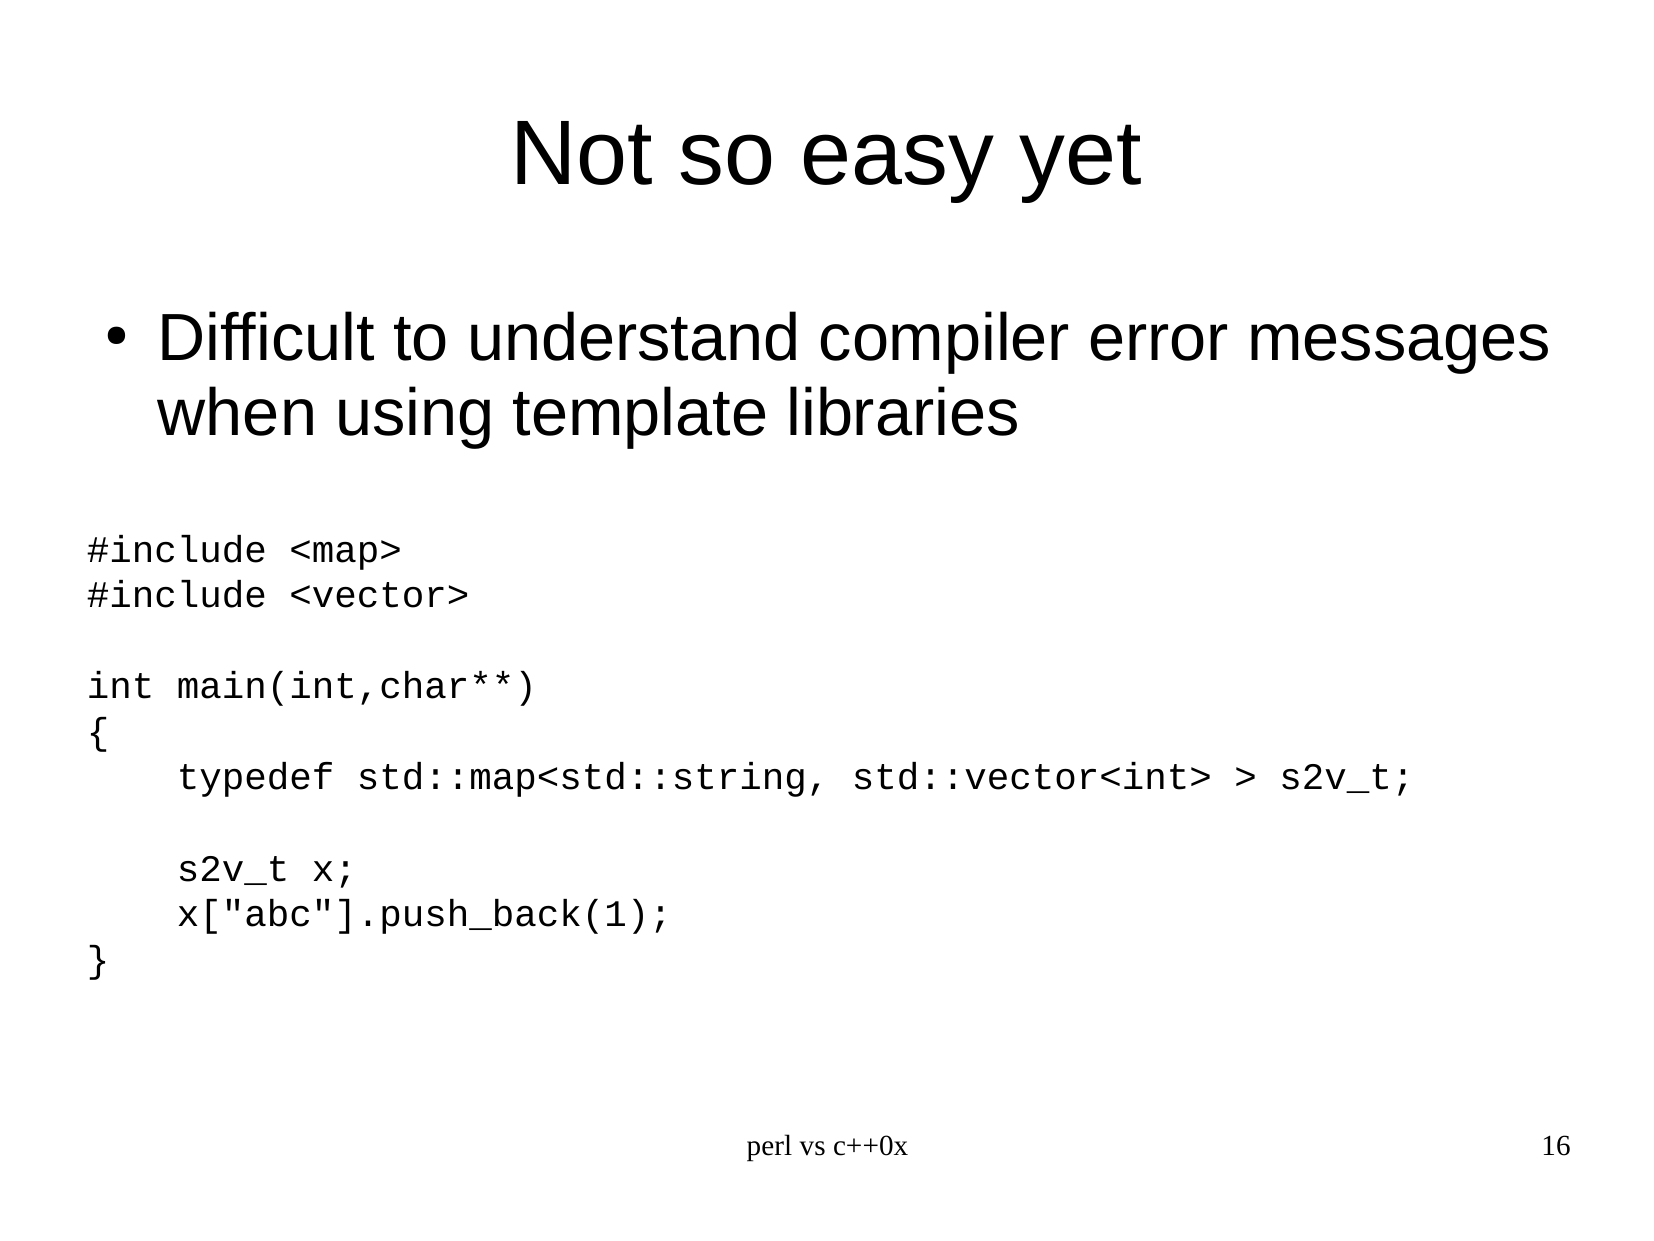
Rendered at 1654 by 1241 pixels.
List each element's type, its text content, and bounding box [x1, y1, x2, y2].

title Not so easy yet [82, 49, 1571, 257]
list Difficult to understand compiler error messages when using template libraries #include <map> #include <vector> int main(int,char**) { typedef std::map<std::string, std::vector<int> > s2v_t; s2v_t x; x["abc"].push_back(1); } [86, 300, 1576, 1119]
